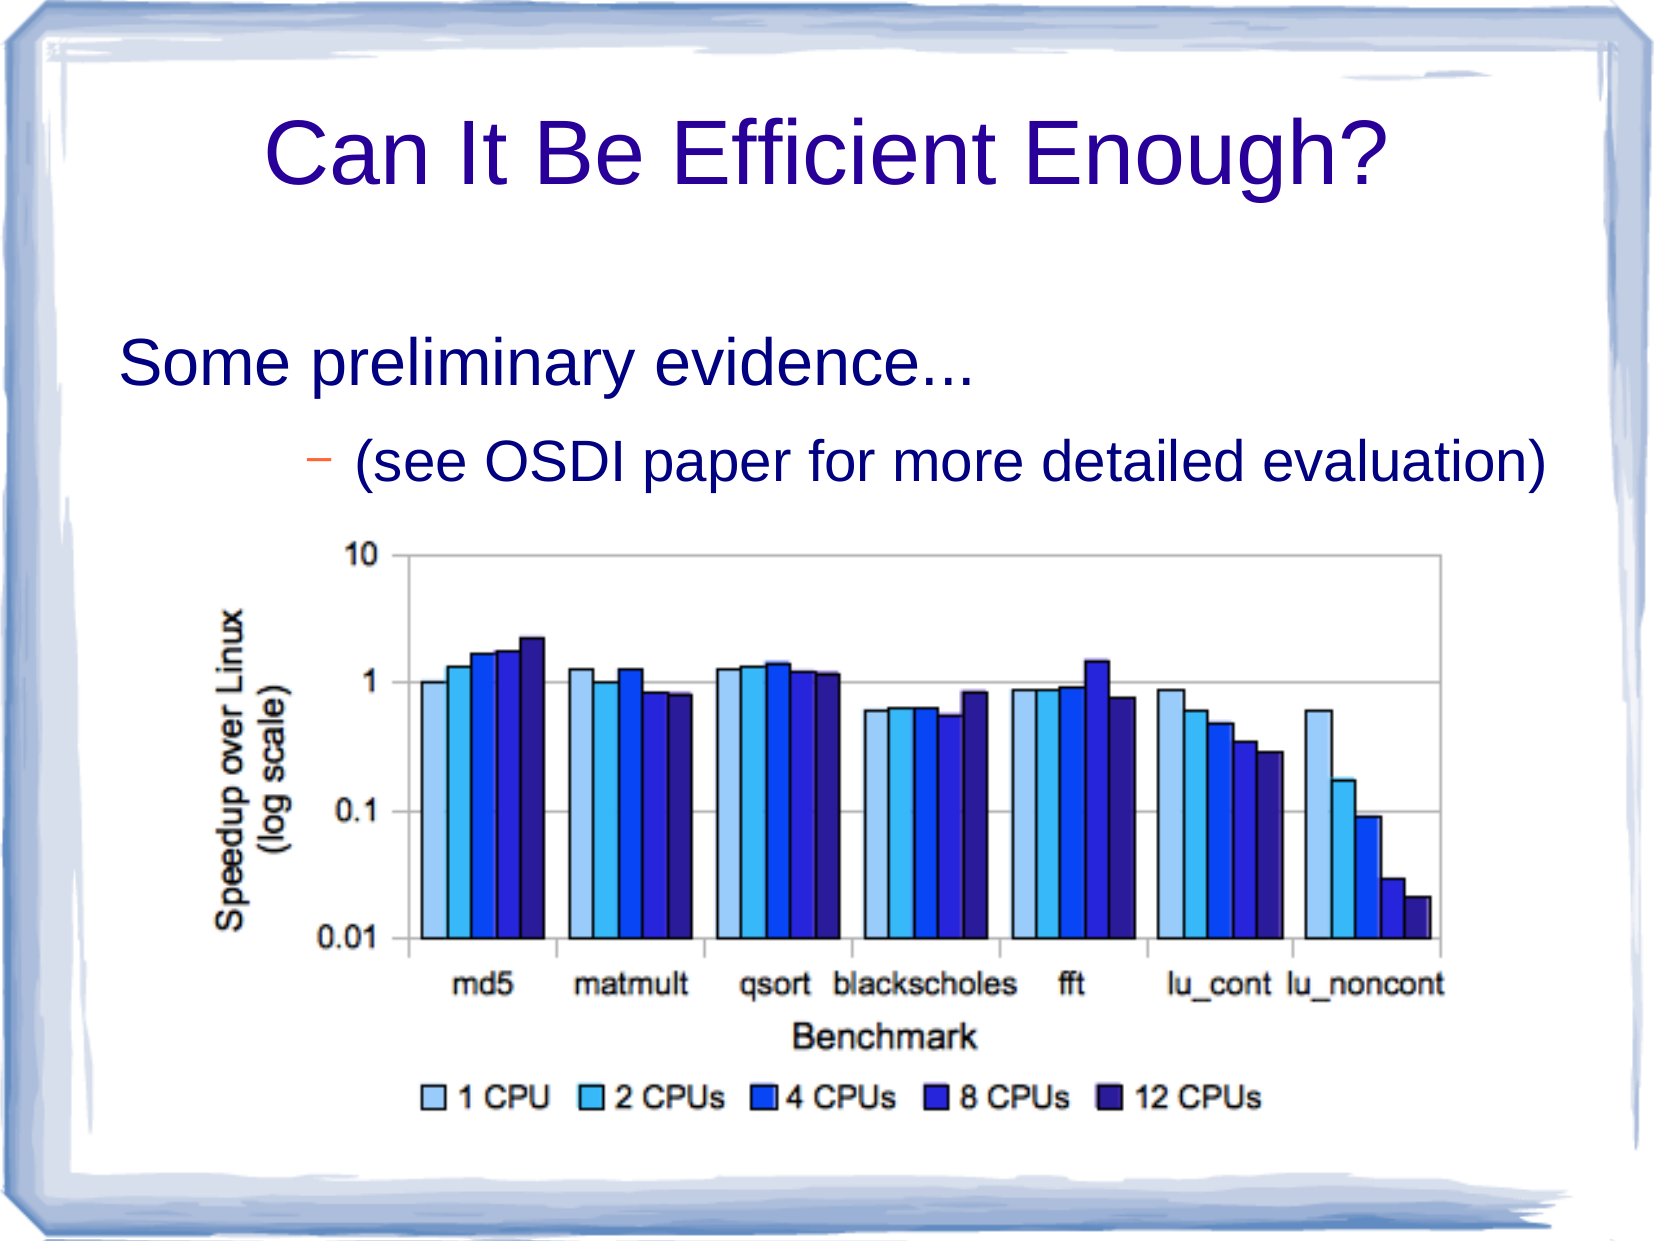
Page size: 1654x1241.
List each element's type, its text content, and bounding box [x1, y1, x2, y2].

title Can It Be Efficient Enough? [82, 56, 1571, 250]
list Some preliminary evidence... (see OSDI paper for more detailed evaluation) [118, 324, 1571, 526]
picture [0, 0, 1654, 1241]
